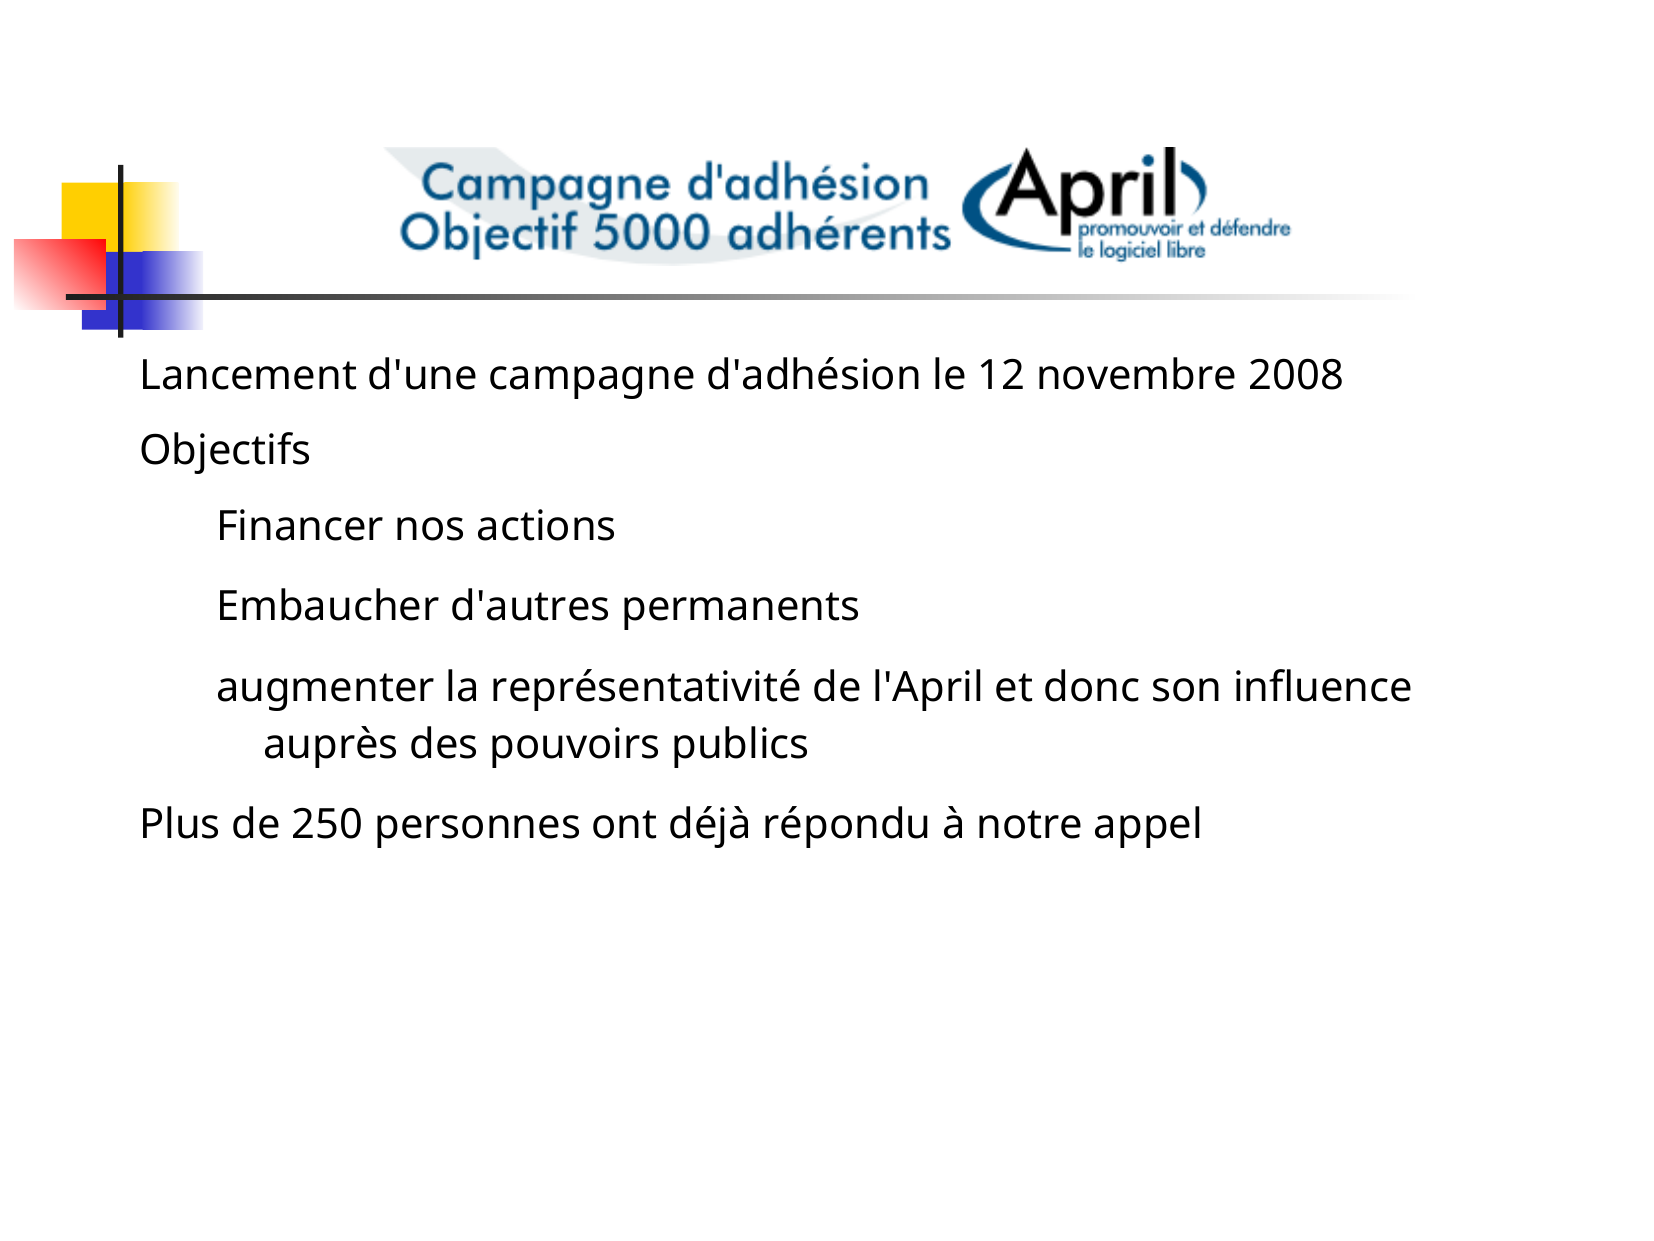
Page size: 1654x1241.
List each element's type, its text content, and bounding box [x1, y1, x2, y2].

title [121, 102, 1534, 311]
list Lancement d'une campagne d'adhésion le 12 novembre 2008 Objectifs Financer nos actions Embaucher d'autres permanents augmenter la représentativité de l'April et donc son influence auprès des pouvoirs publics Plus de 250 personnes ont déjà répondu à notre appel [121, 344, 1534, 1112]
picture [383, 147, 1306, 266]
